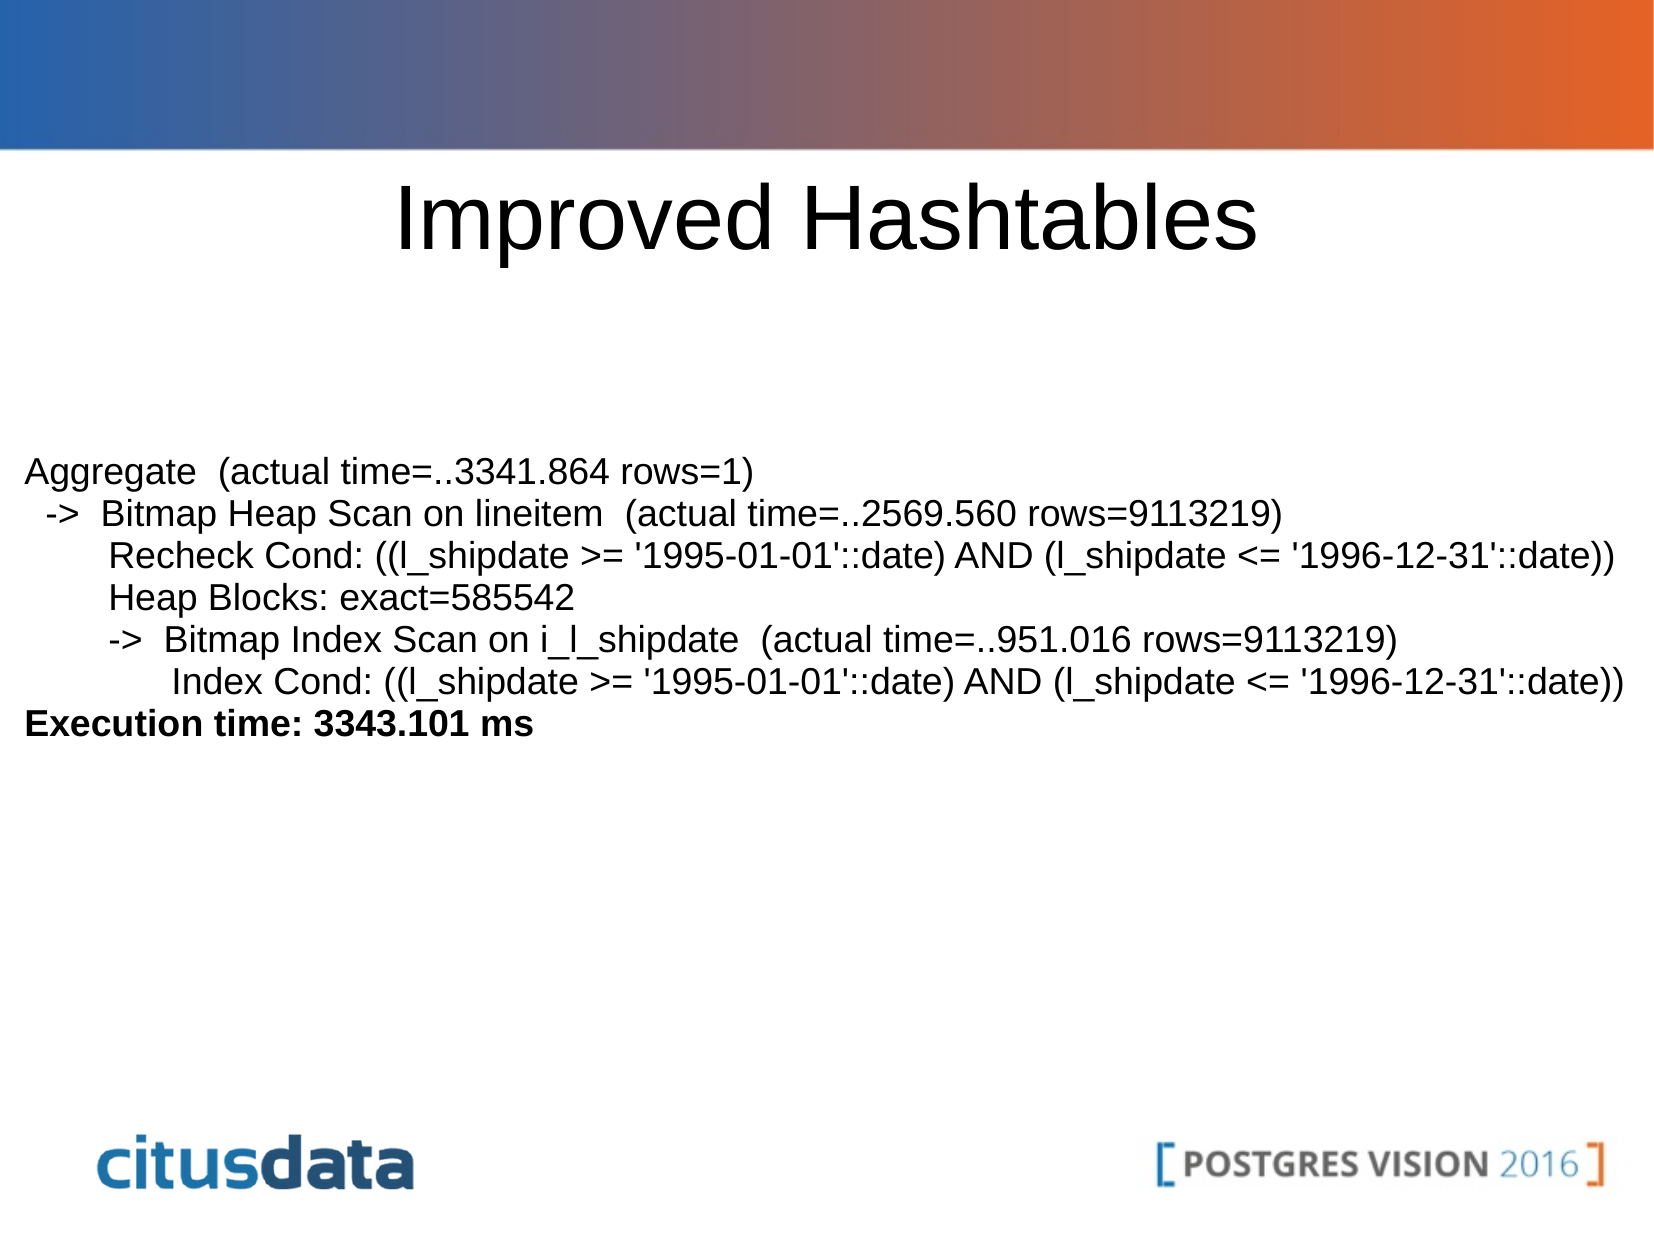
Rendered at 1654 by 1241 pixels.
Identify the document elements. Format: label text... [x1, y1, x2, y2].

text_box Aggregate (actual time=..3341.864 rows=1) -> Bitmap Heap Scan on lineitem (actual time=..2569.560 rows=9113219) Recheck Cond: ((l_shipdate >= '1995-01-01'::date) AND (l_shipdate <= '1996-12-31'::date)) Heap Blocks: exact=585542 -> Bitmap Index Scan on i_l_shipdate (actual time=..951.016 rows=9113219) Index Cond: ((l_shipdate >= '1995-01-01'::date) AND (l_shipdate <= '1996-12-31'::date)) Execution time: 3343.101 ms [9, 401, 1641, 752]
picture [0, 0, 1654, 1241]
title Improved Hashtables [82, 114, 1571, 322]
